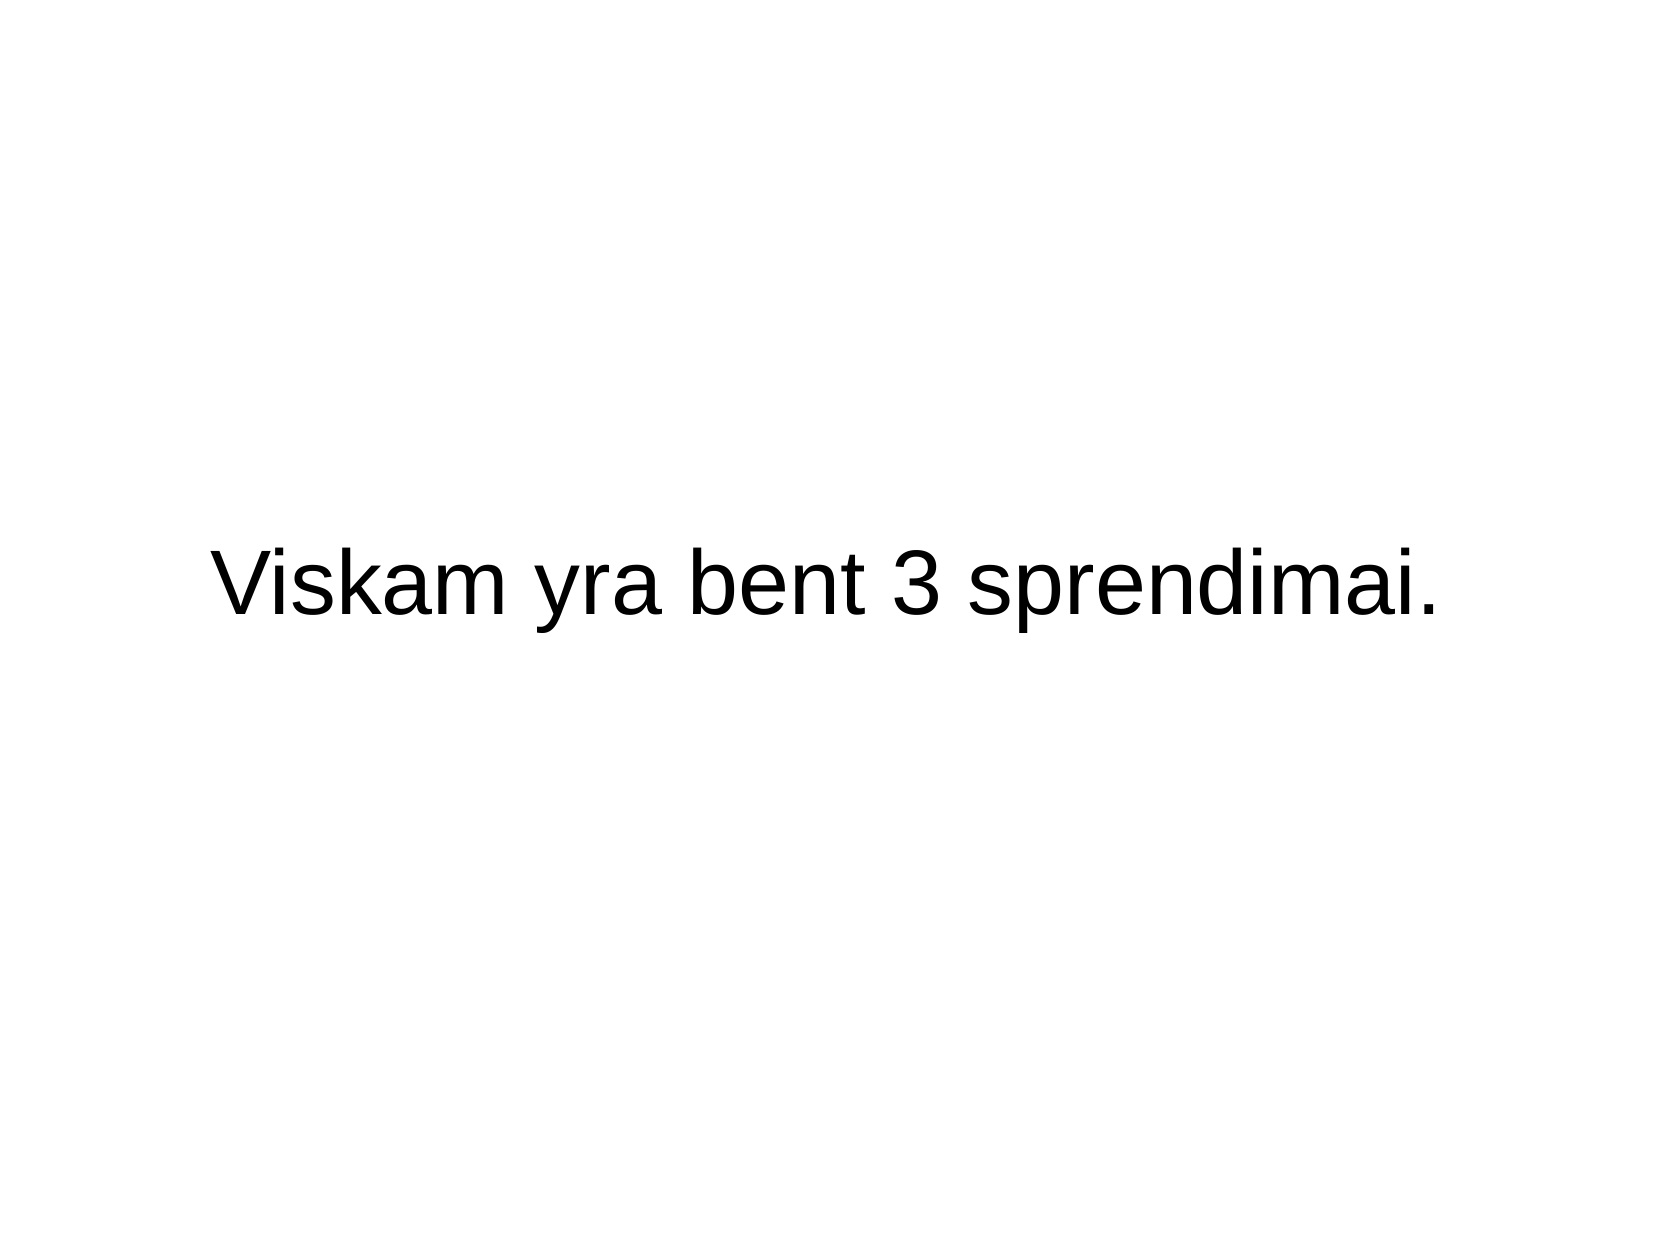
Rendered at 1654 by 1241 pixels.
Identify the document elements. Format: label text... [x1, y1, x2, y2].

title Viskam yra bent 3 sprendimai. [82, 486, 1571, 680]
